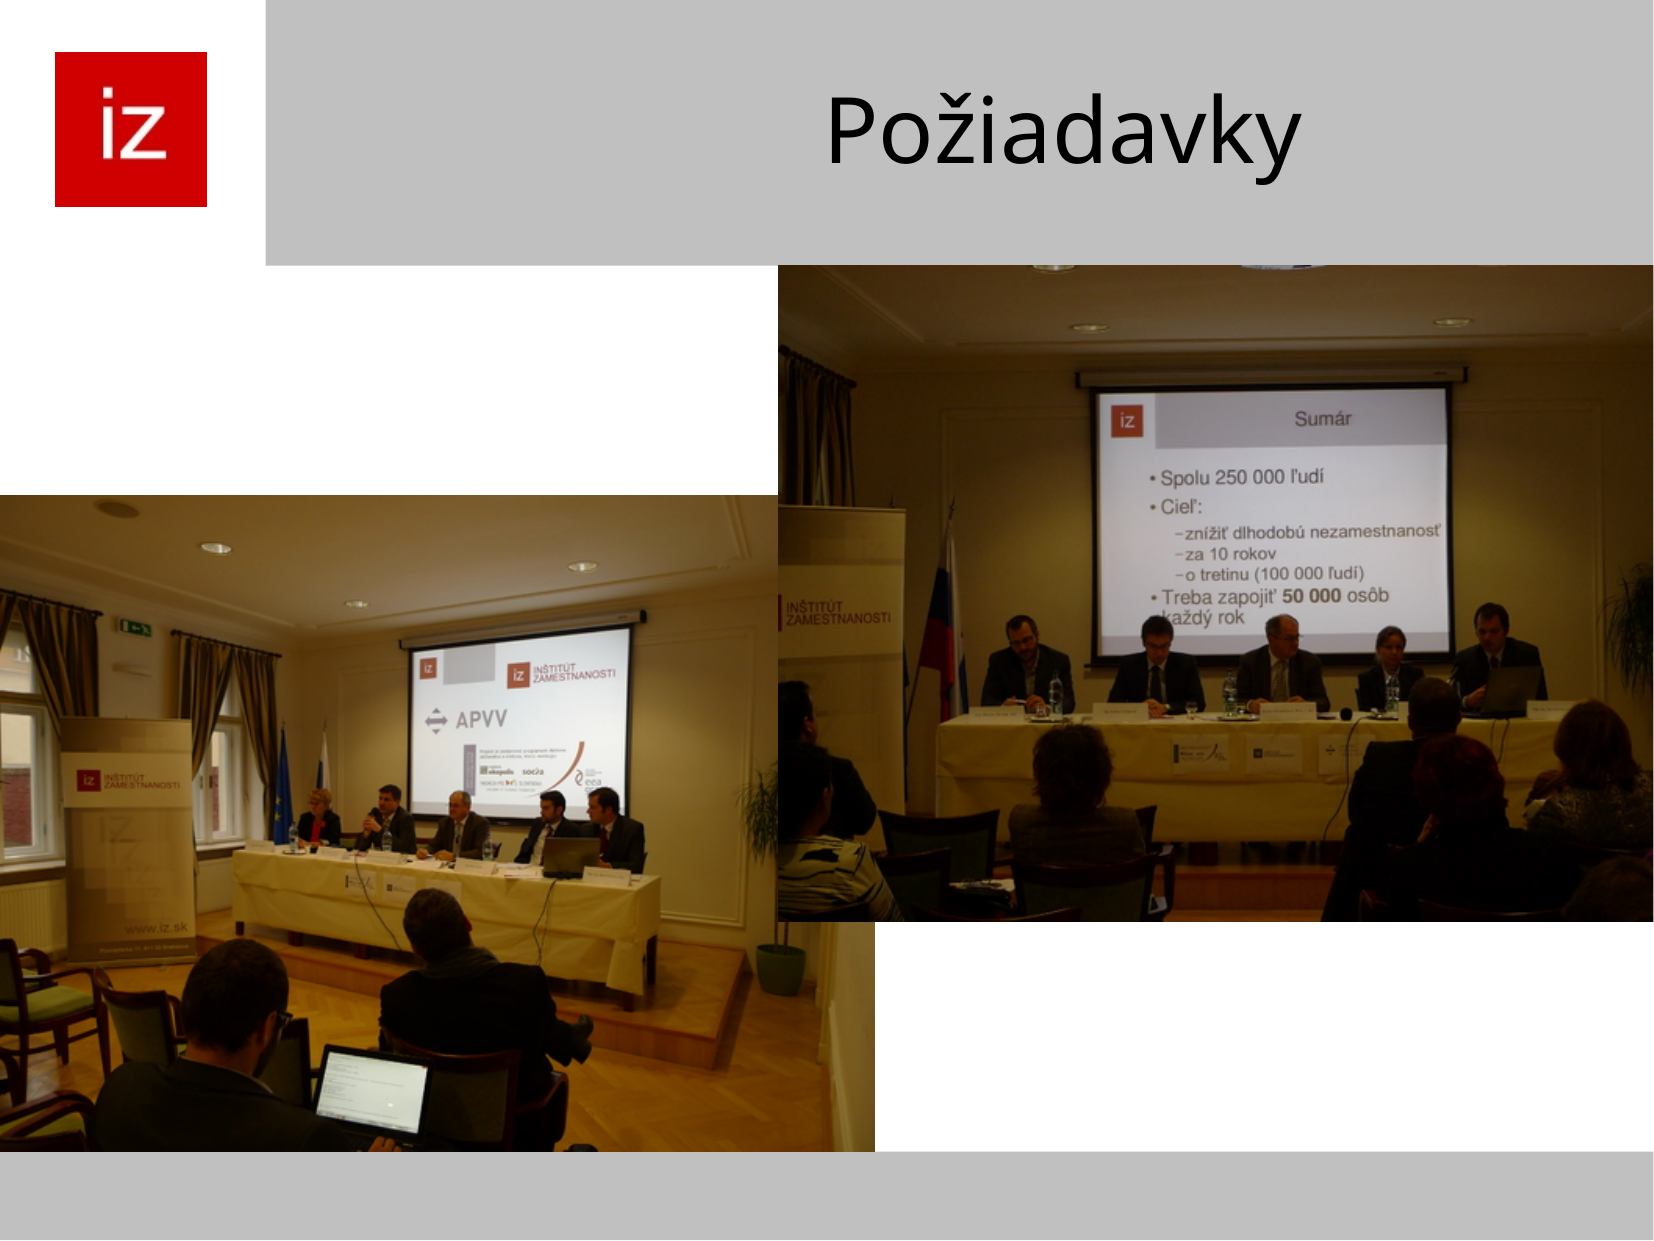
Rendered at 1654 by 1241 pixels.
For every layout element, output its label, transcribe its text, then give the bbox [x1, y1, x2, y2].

picture [55, 52, 207, 207]
title Požiadavky [561, 29, 1565, 237]
picture [0, 265, 1654, 1152]
